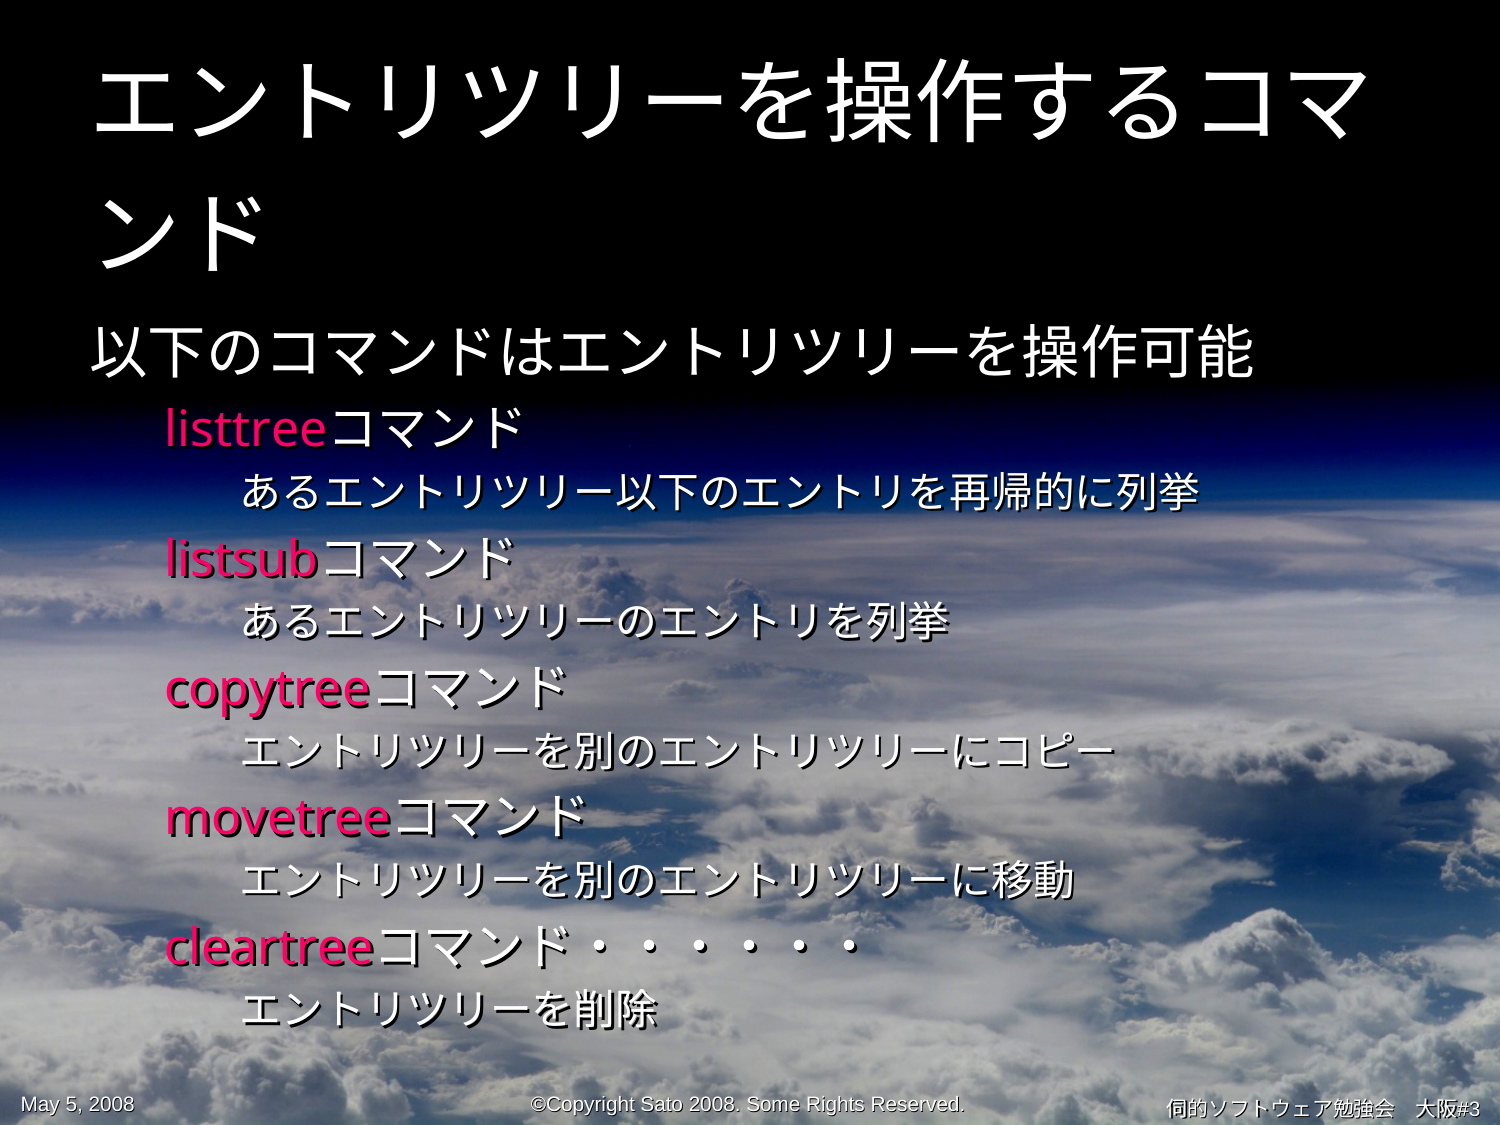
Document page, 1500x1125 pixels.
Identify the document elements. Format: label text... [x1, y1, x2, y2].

title エントリツリーを操作するコマンド [75, 47, 1426, 276]
list 以下のコマンドはエントリツリーを操作可能 listtreeコマンド あるエントリツリー以下のエントリを再帰的に列挙 listsubコマンド あるエントリツリーのエントリを列挙 copytreeコマンド エントリツリーを別のエントリツリーにコピー movetreeコマンド エントリツリーを別のエントリツリーに移動 cleartreeコマンド・・・・・・ エントリツリーを削除 [75, 312, 1426, 988]
